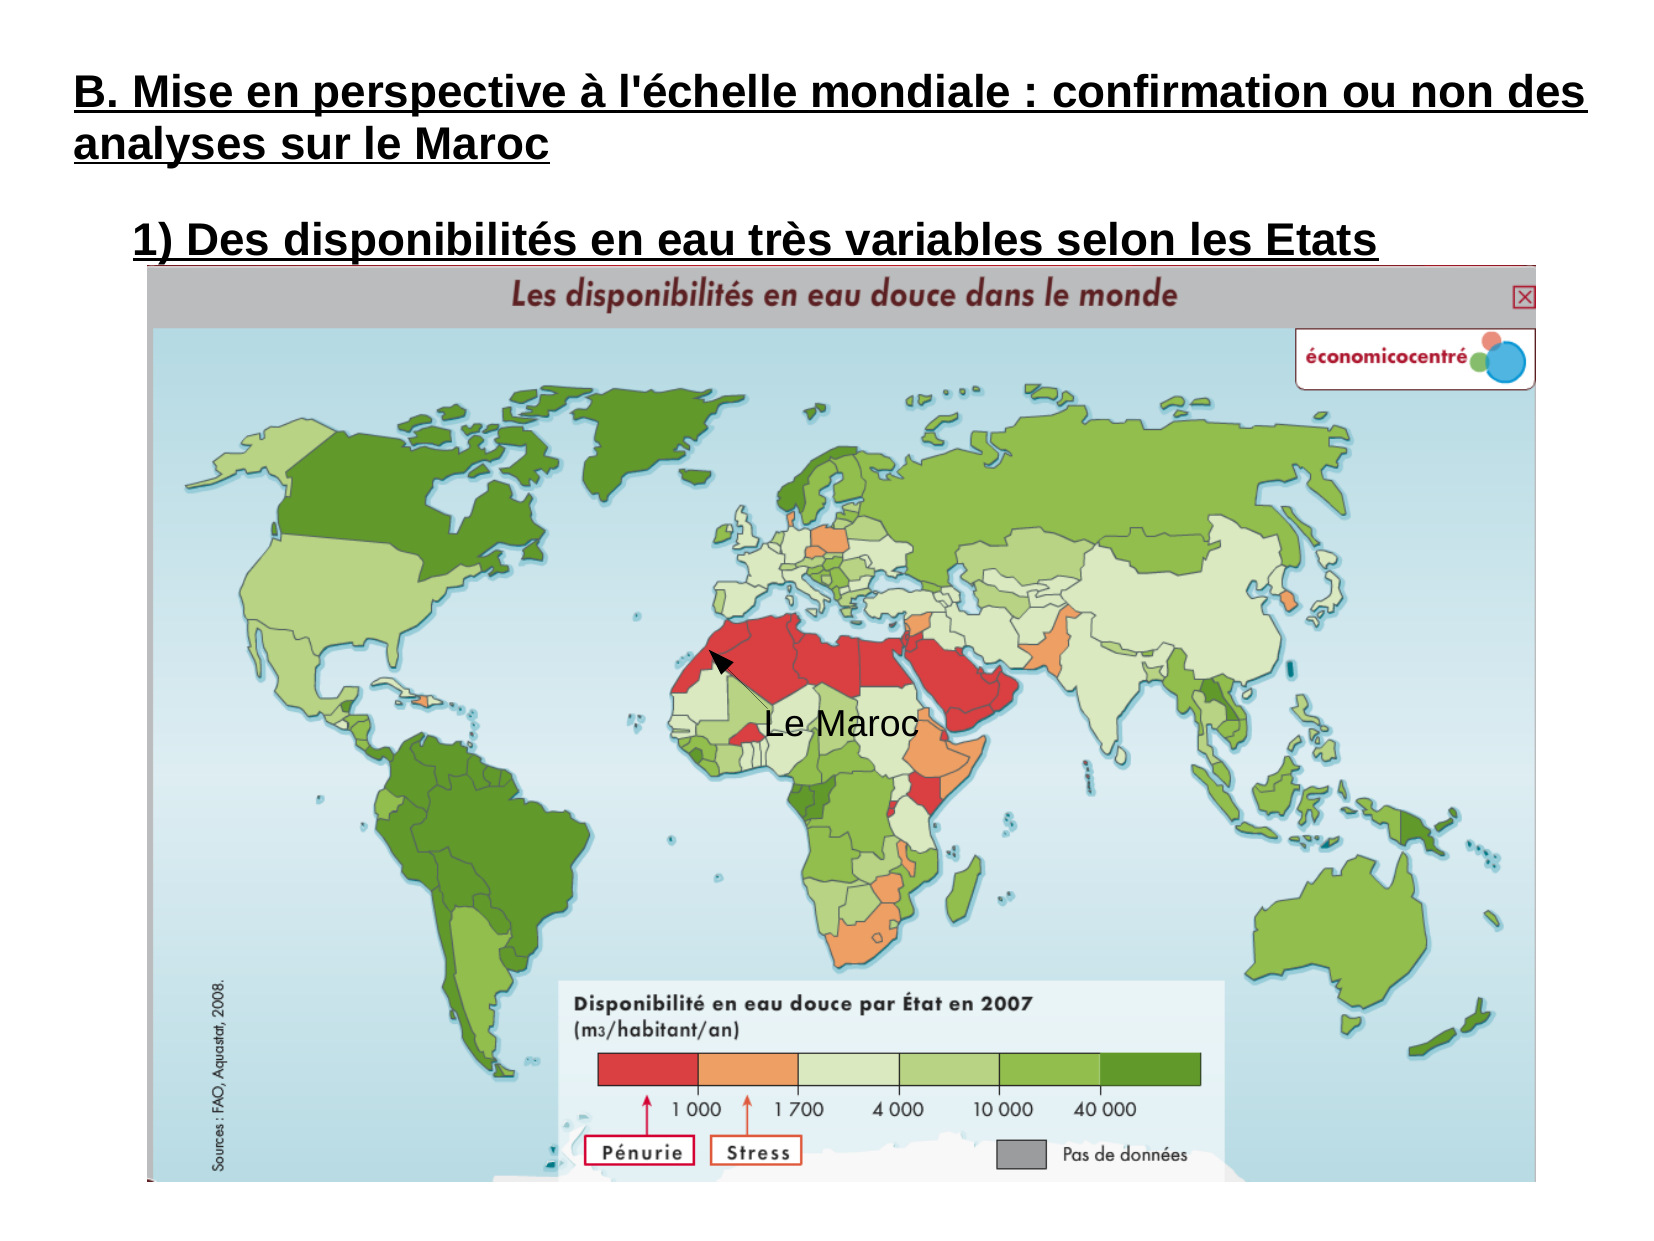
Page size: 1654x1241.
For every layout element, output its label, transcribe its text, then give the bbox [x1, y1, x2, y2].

text_box B. Mise en perspective à l'échelle mondiale : confirmation ou non des analyses sur le Maroc [59, 59, 1645, 179]
picture [147, 265, 1536, 1182]
text_box 1) Des disponibilités en eau très variables selon les Etats [118, 206, 1394, 274]
